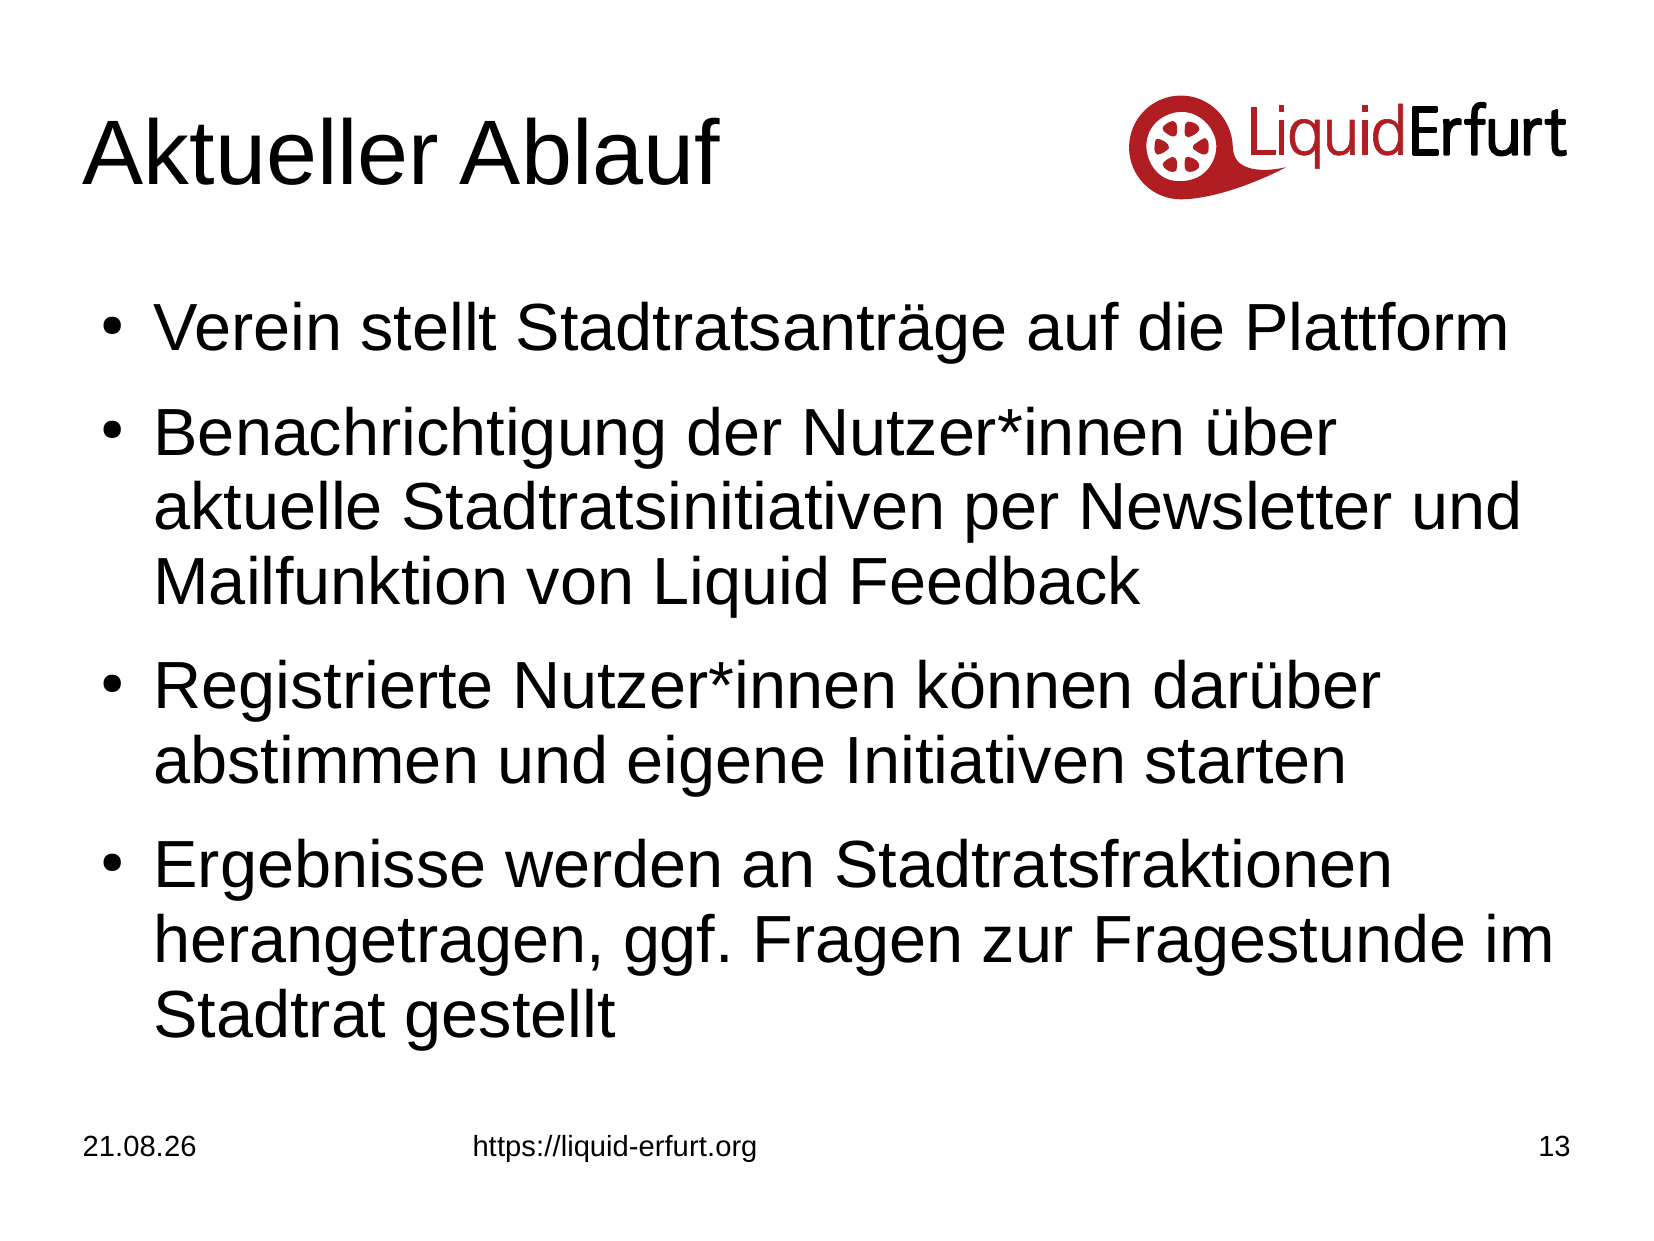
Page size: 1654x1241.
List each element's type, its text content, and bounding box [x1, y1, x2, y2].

list Verein stellt Stadtratsanträge auf die Plattform Benachrichtigung der Nutzer*innen über aktuelle Stadtratsinitiativen per Newsletter und Mailfunktion von Liquid Feedback Registrierte Nutzer*innen können darüber abstimmen und eigene Initiativen starten Ergebnisse werden an Stadtratsfraktionen herangetragen, ggf. Fragen zur Fragestunde im Stadtrat gestellt [82, 290, 1571, 1052]
title Aktueller Ablauf [82, 49, 1571, 257]
